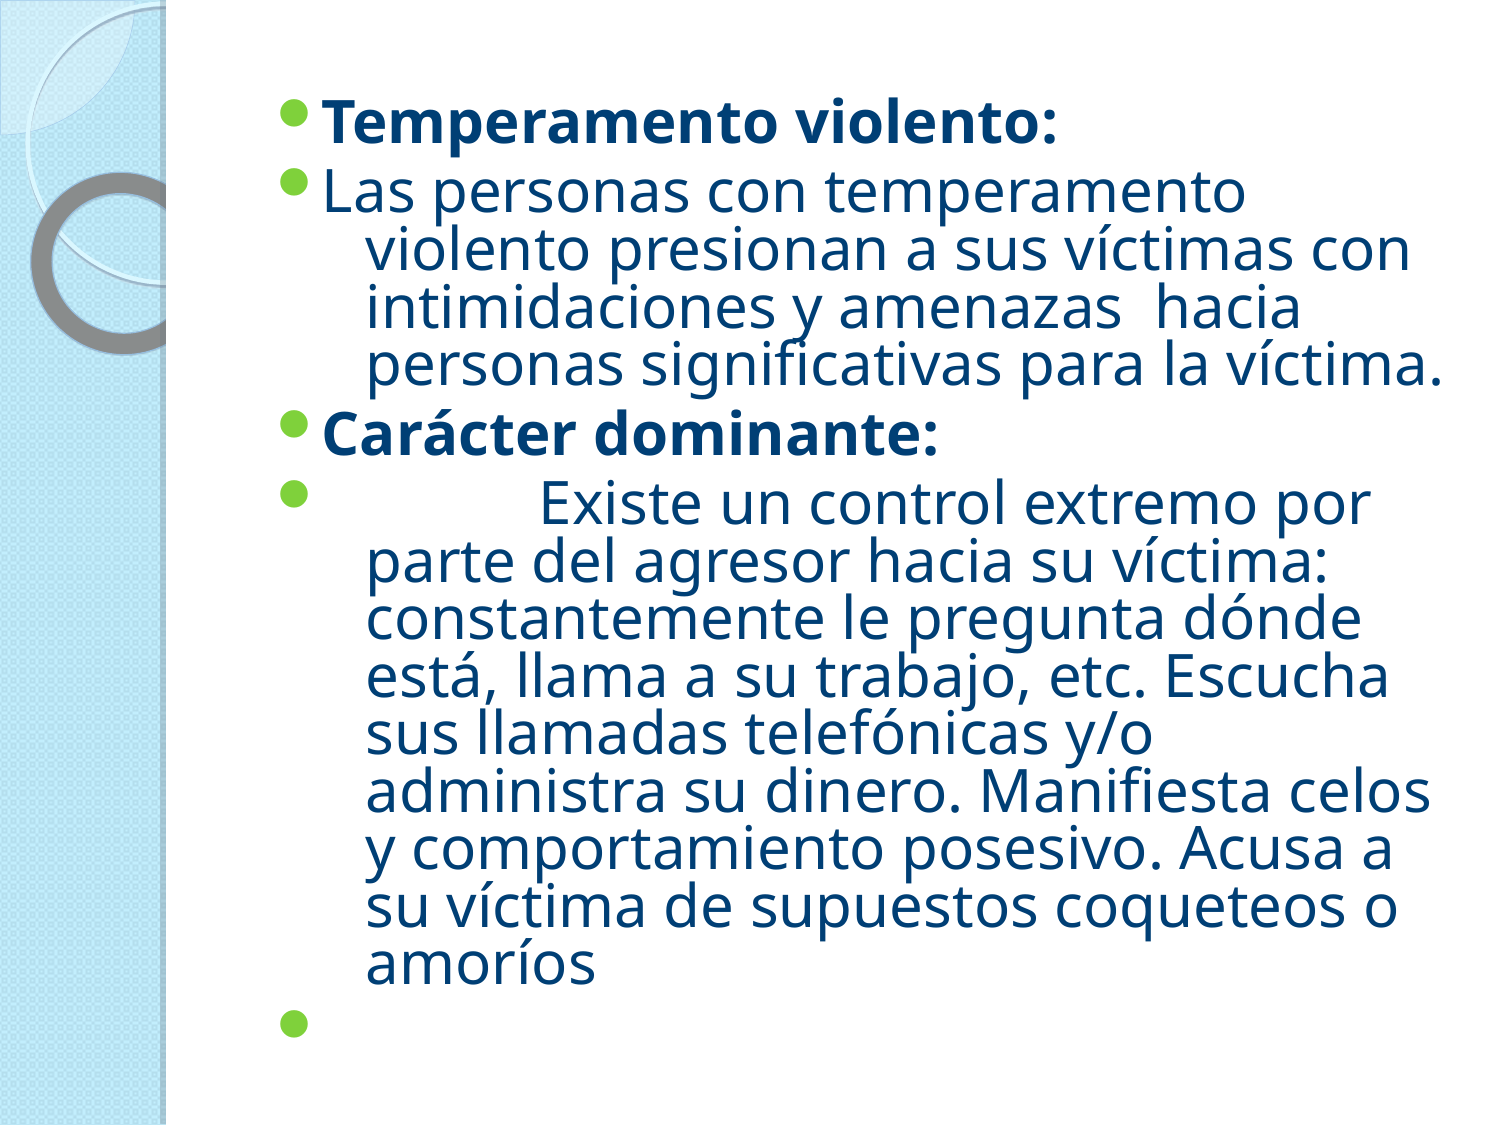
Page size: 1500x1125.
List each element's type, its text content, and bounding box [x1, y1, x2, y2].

list Temperamento violento: Las personas con temperamento violento presionan a sus víctimas con intimidaciones y amenazas hacia personas significativas para la víctima. Carácter dominante: Existe un control extremo por parte del agresor hacia su víctima: constantemente le pregunta dónde está, llama a su trabajo, etc. Escucha sus llamadas telefónicas y/o administra su dinero. Manifiesta celos y comportamiento posesivo. Acusa a su víctima de supuestos coqueteos o amoríos [235, 90, 1466, 1026]
